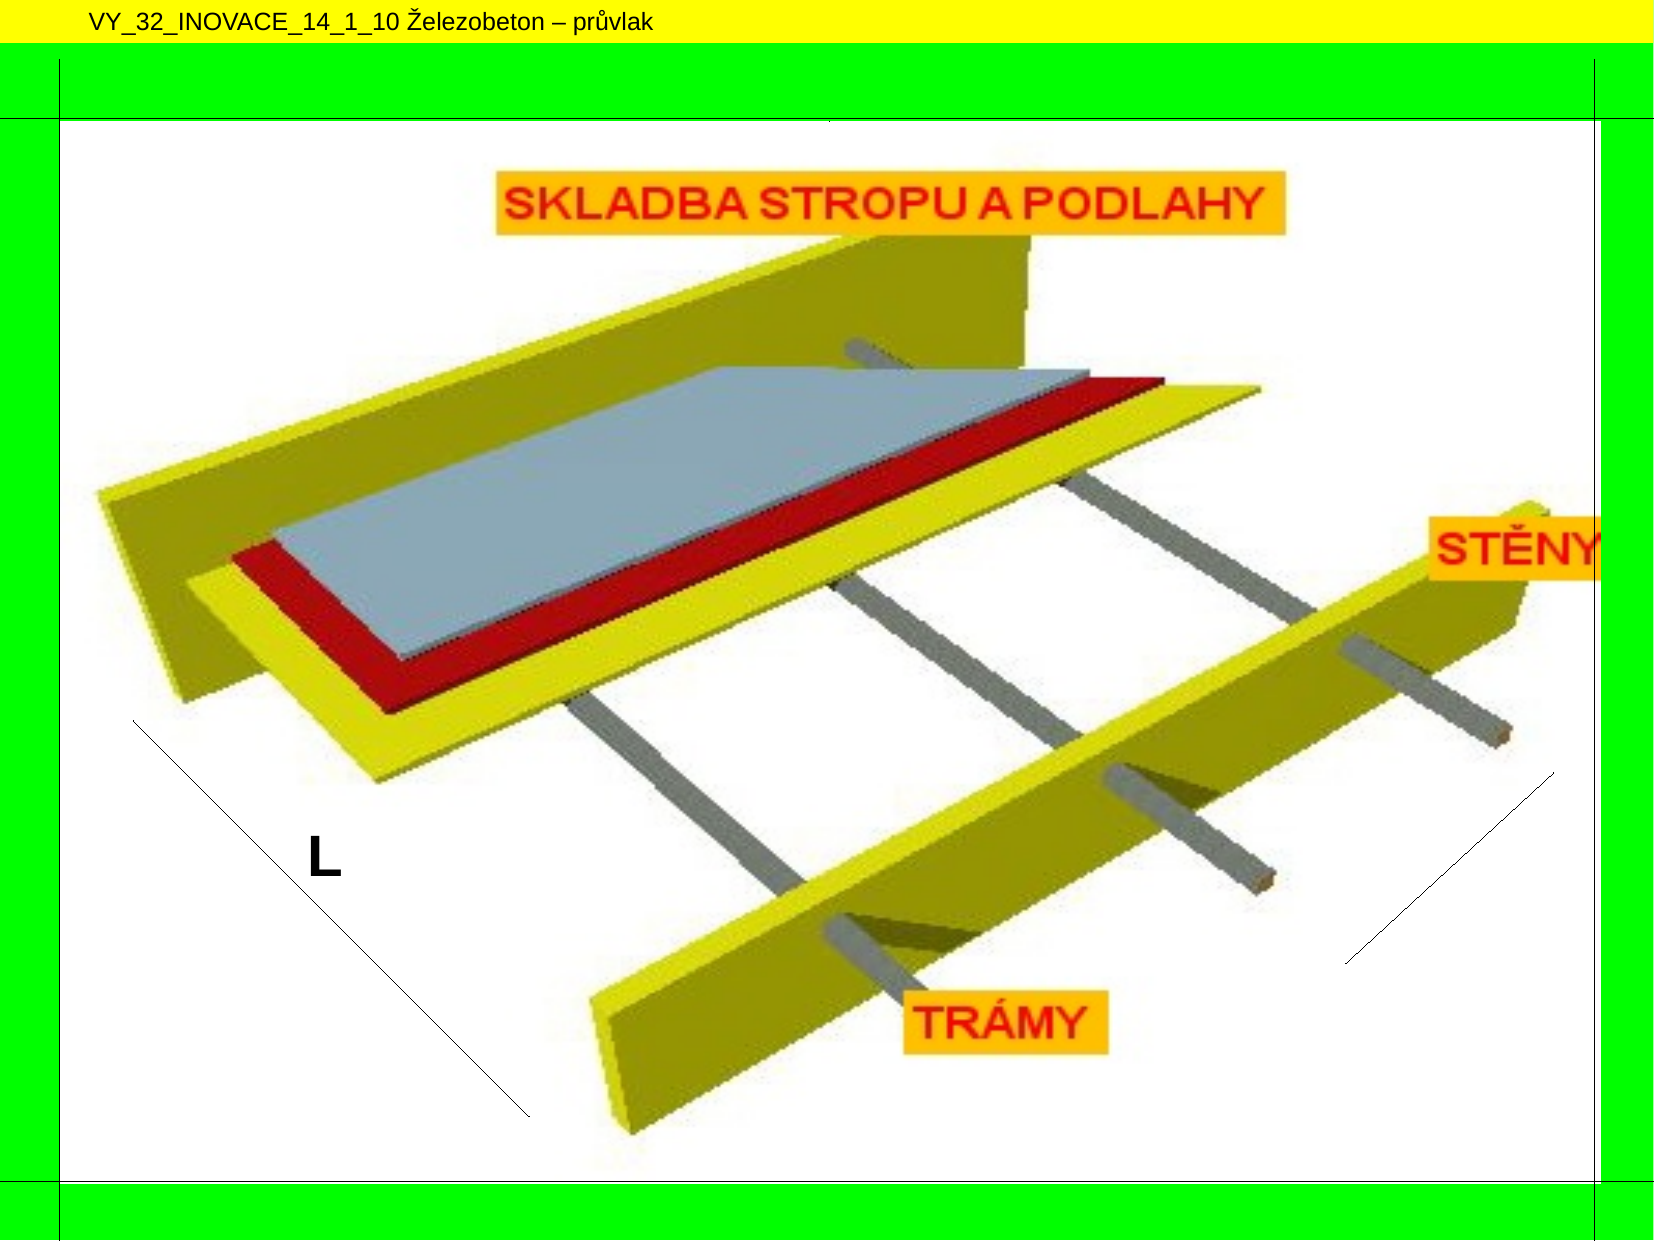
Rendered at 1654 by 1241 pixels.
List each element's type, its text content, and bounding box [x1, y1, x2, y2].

text_box L [292, 815, 516, 898]
picture [60, 121, 1594, 1181]
text_box VY_32_INOVACE_14_1_10 Železobeton – průvlak [0, 0, 1654, 43]
picture [1595, 121, 1601, 1181]
